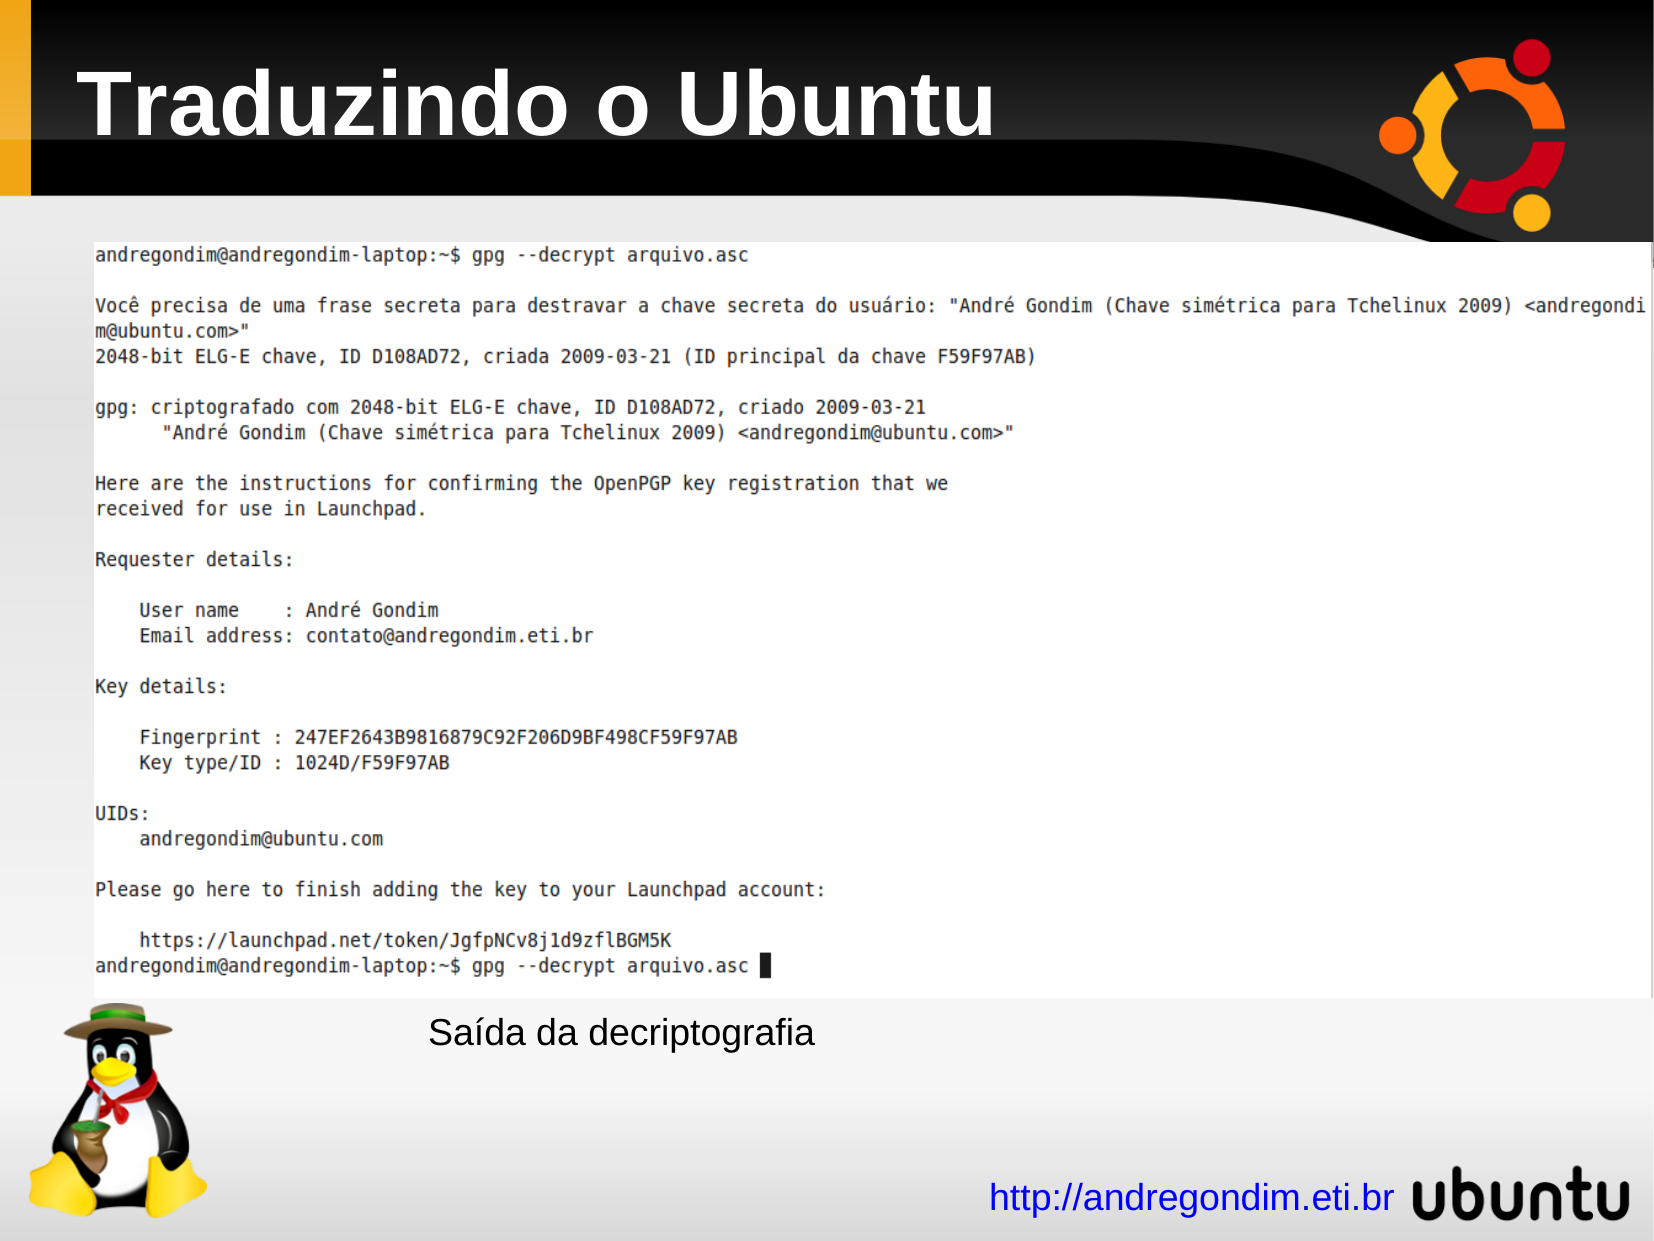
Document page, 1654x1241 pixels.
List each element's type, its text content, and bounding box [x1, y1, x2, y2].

title Traduzindo o Ubuntu [76, 7, 1565, 200]
text_box Saída da decriptografia [413, 1003, 1093, 1061]
picture [0, 0, 1654, 1241]
